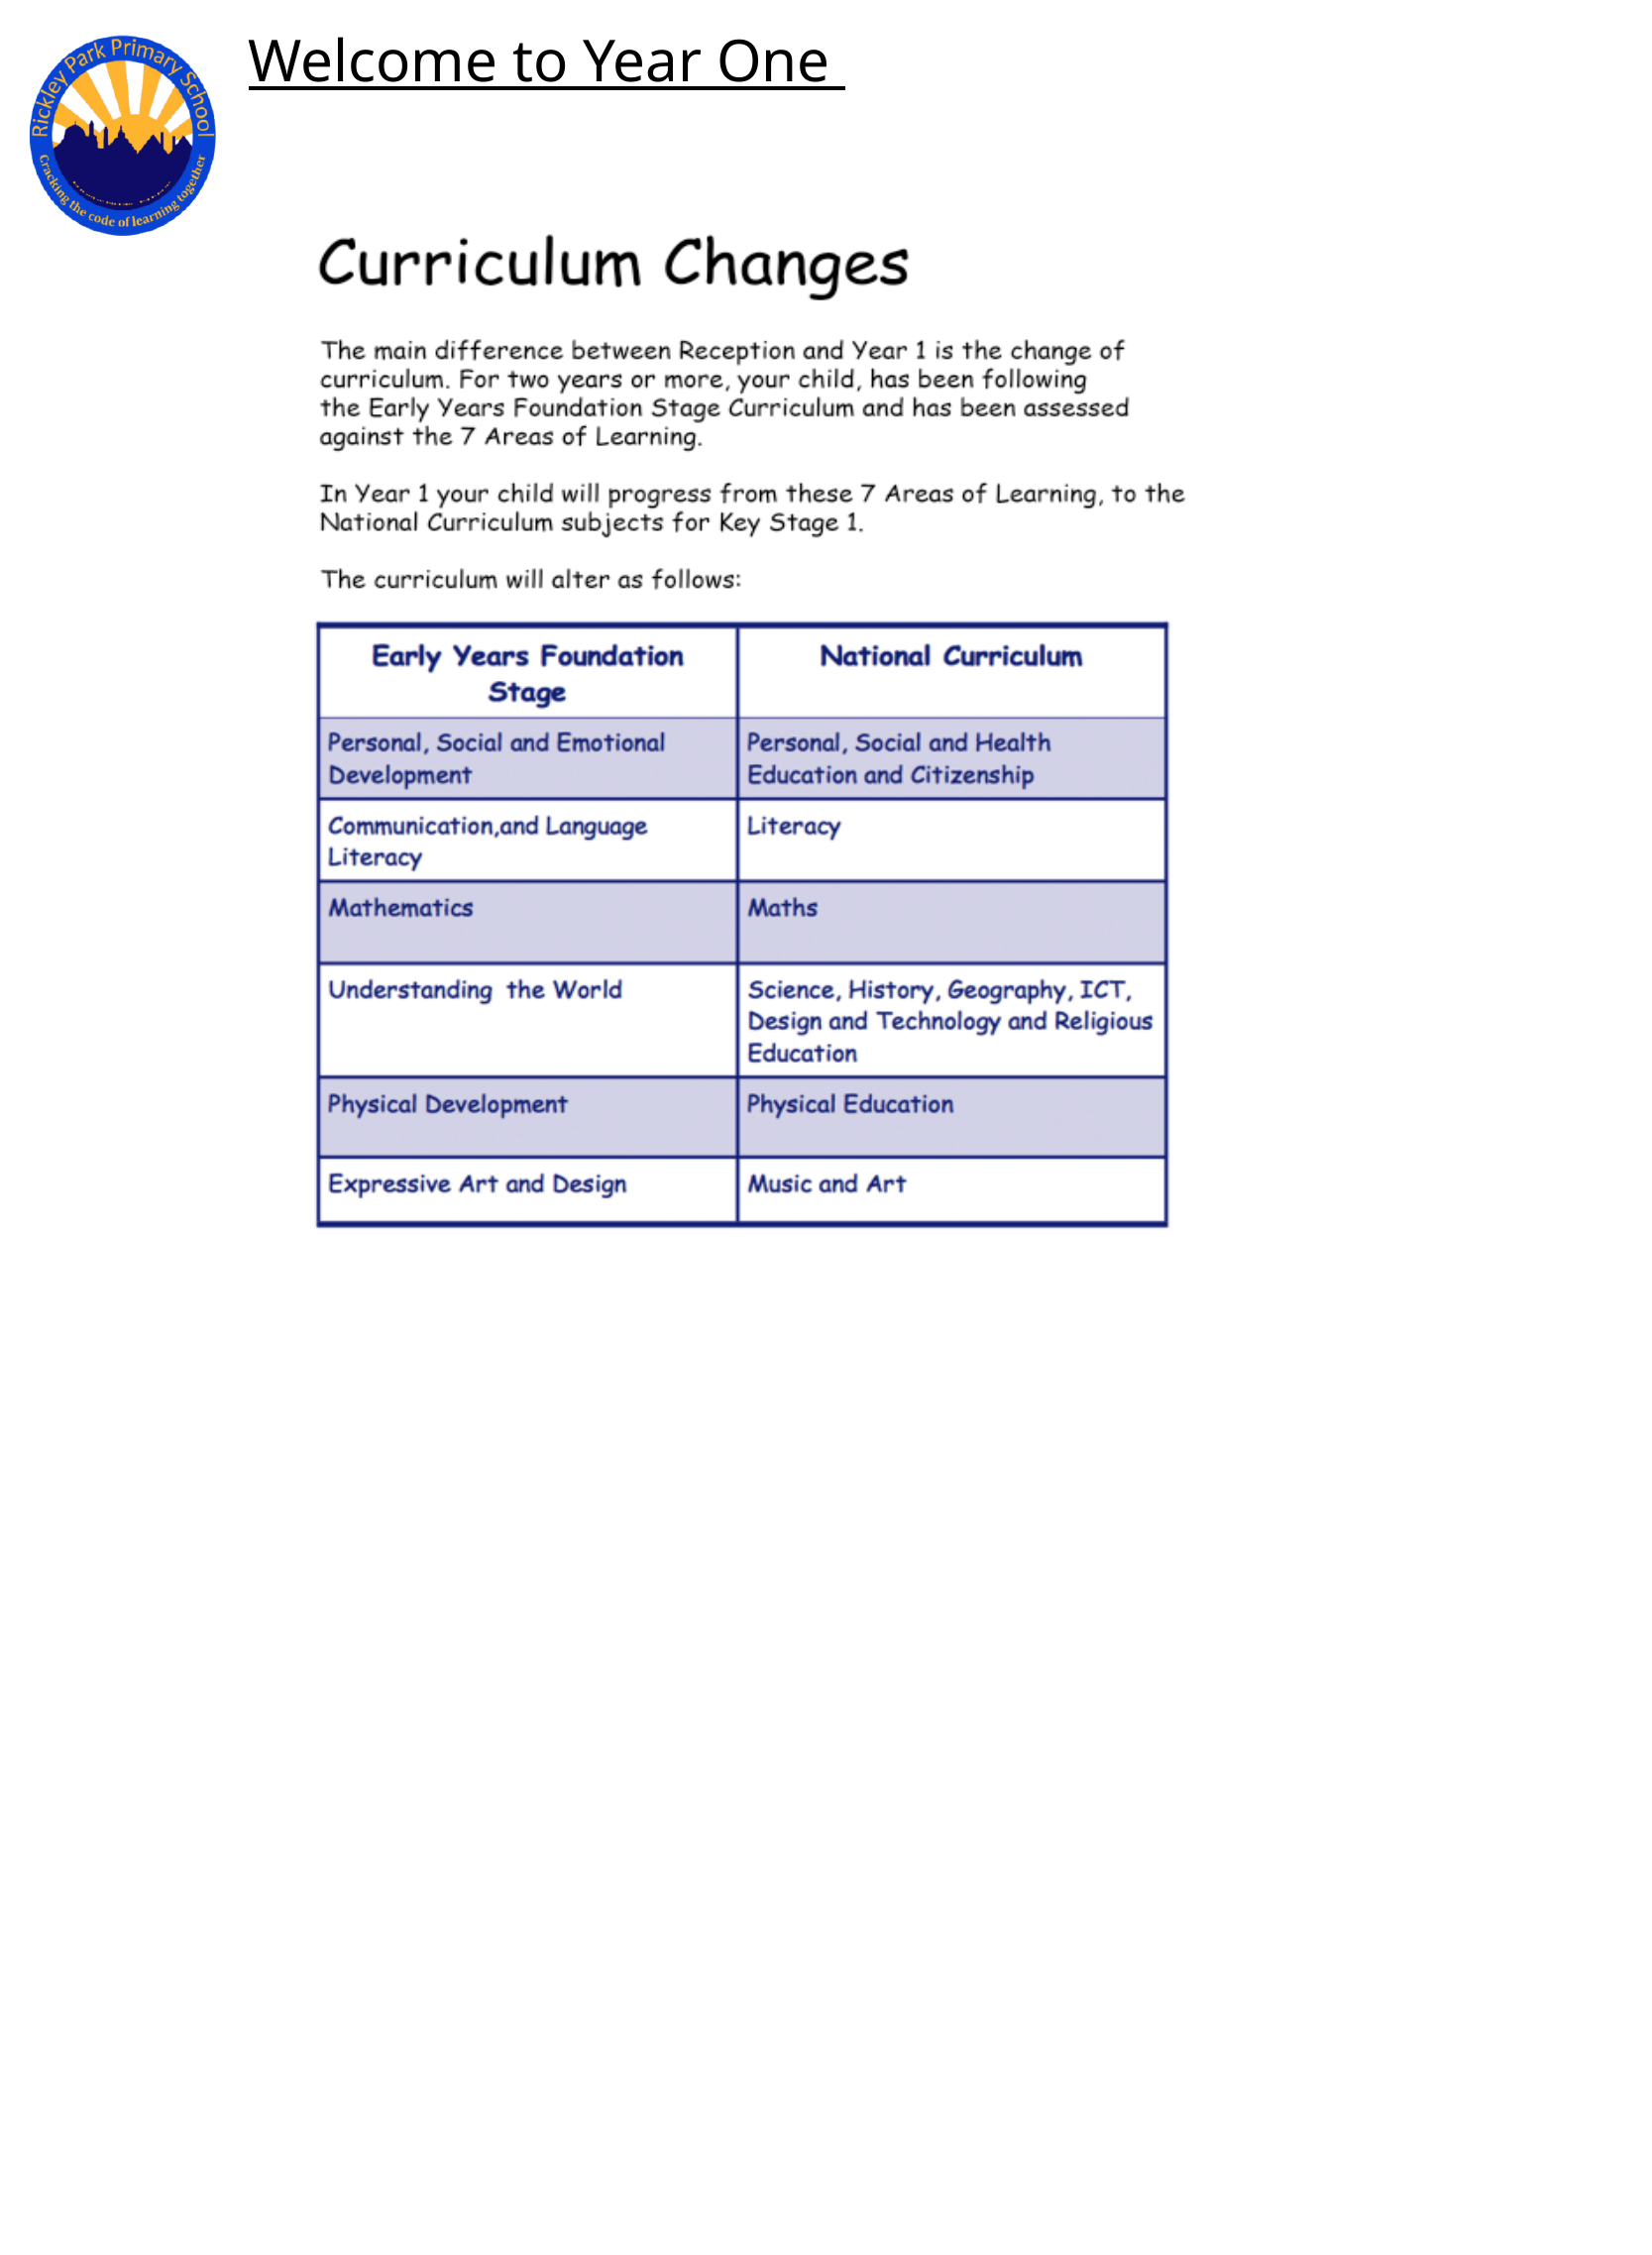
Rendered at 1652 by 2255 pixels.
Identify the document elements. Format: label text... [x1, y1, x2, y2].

text_box Welcome to Year One [233, 16, 1319, 102]
picture [0, 28, 243, 262]
picture [249, 179, 1256, 1334]
